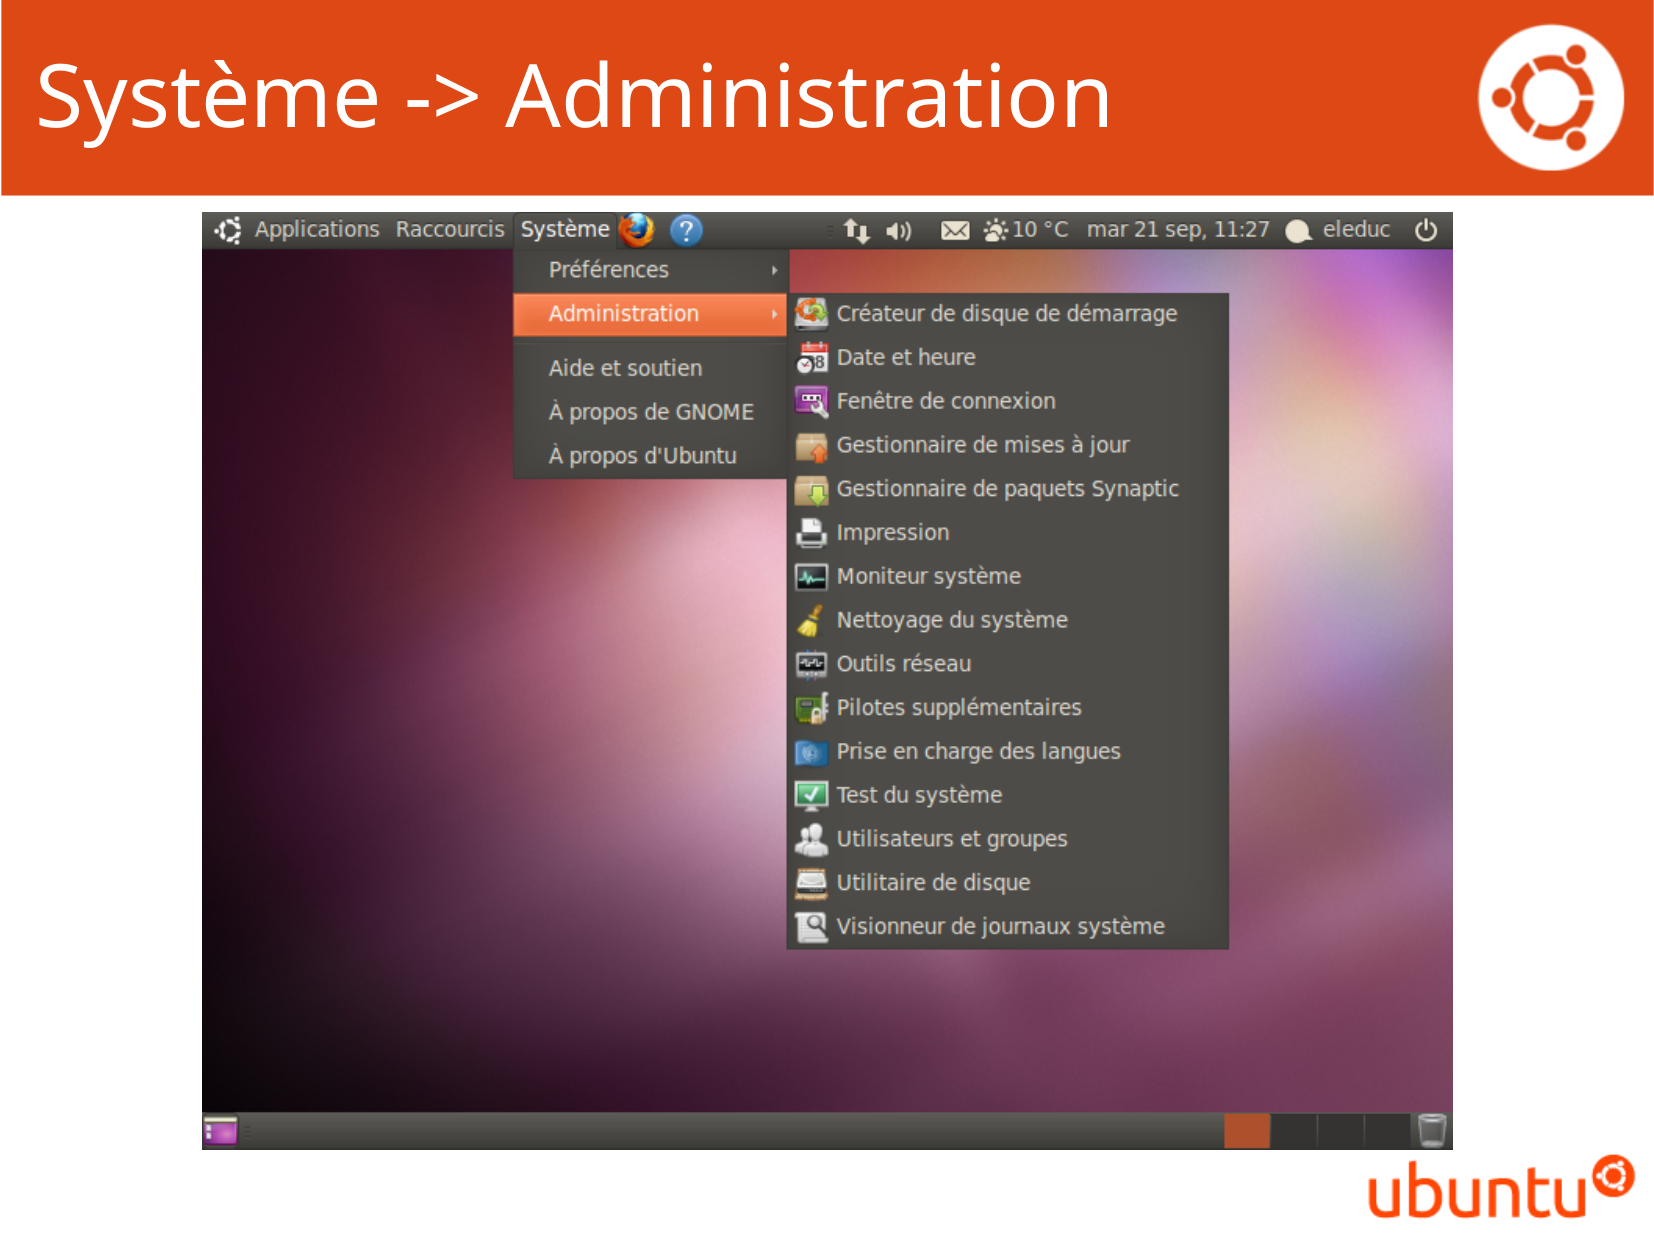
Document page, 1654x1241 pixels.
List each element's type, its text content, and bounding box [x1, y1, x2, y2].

picture [0, 0, 1654, 1241]
title Système -> Administration [35, 0, 1424, 191]
